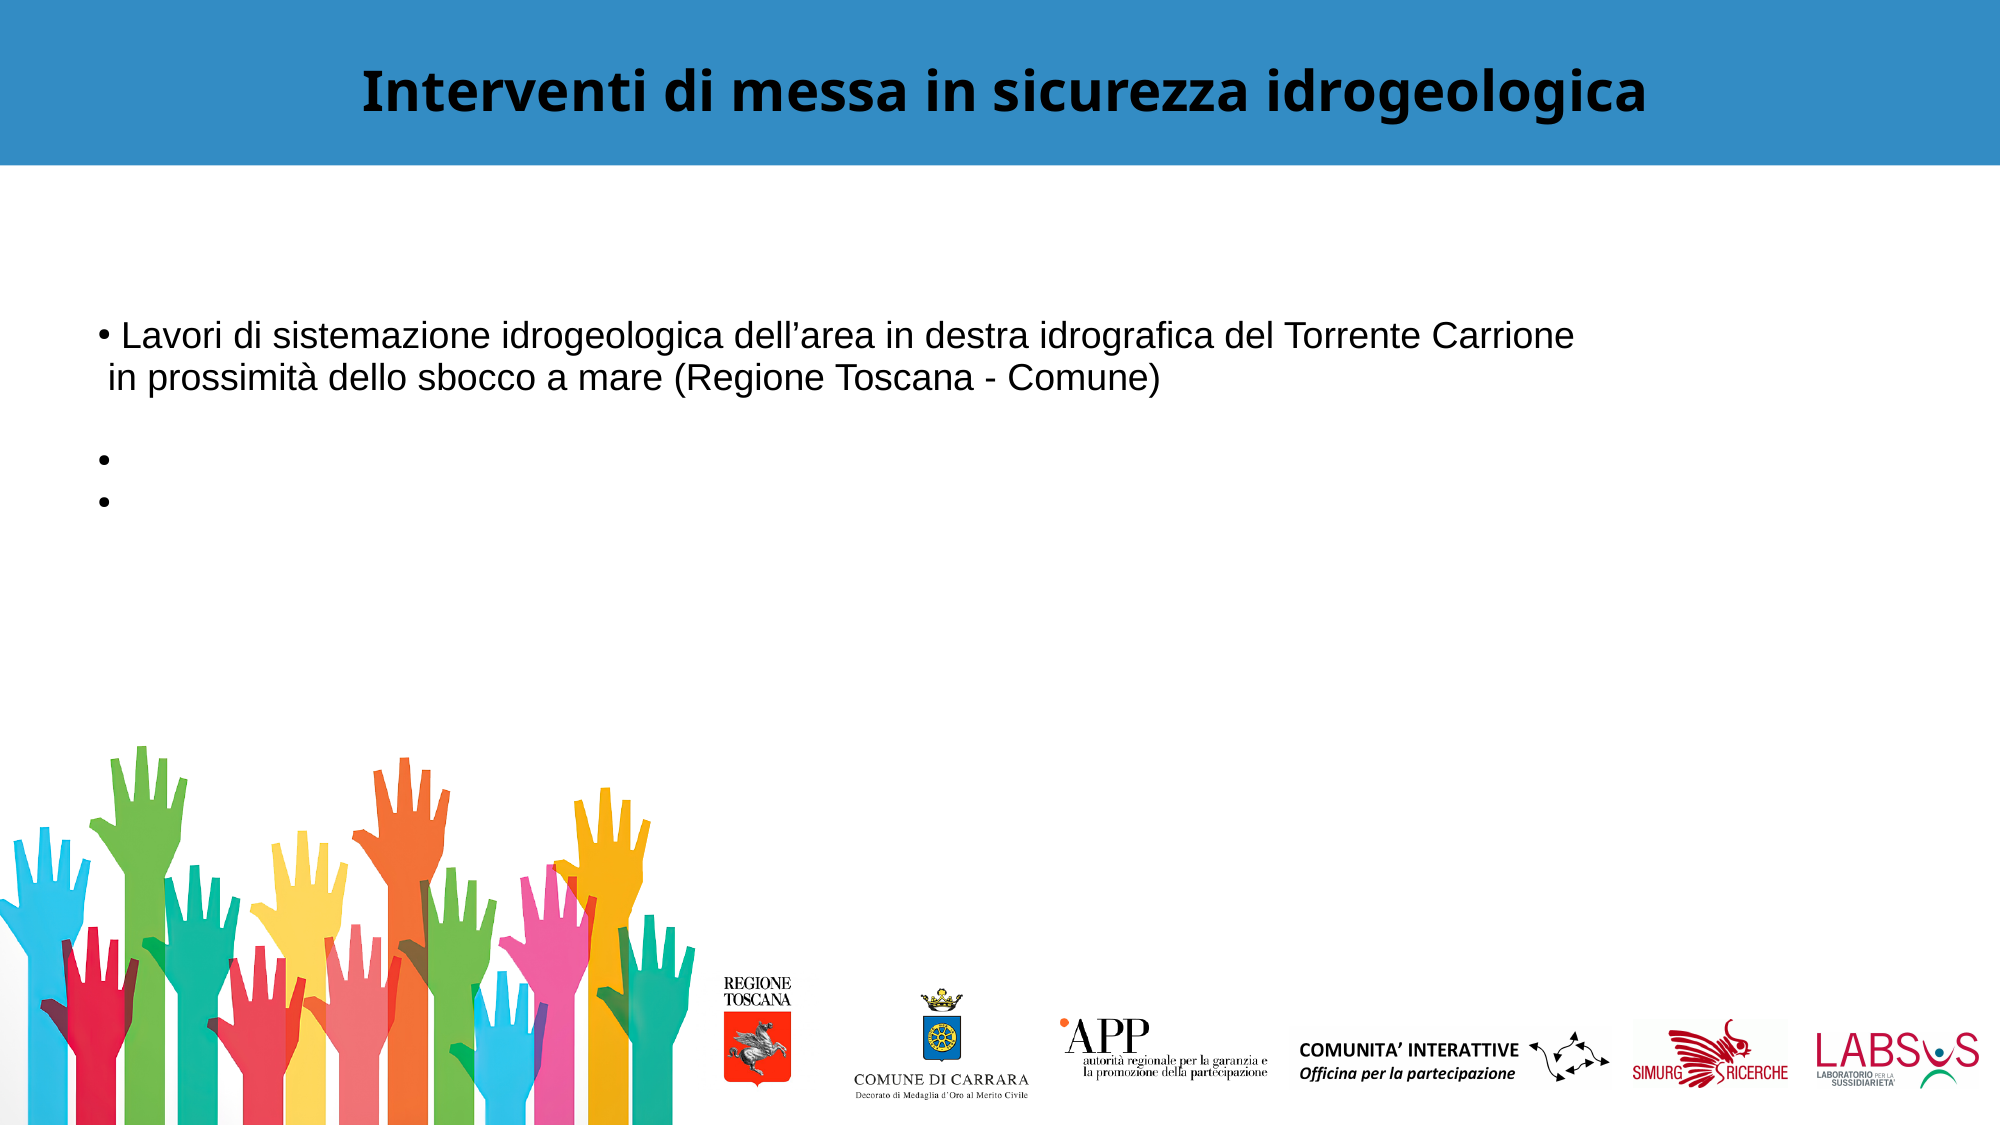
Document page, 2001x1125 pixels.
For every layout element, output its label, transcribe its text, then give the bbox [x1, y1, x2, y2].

text_box [0, 0, 11, 166]
text_box Lavori di sistemazione idrogeologica dell’area in destra idrografica del Torrente Carrione in prossimità dello sbocco a mare (Regione Toscana - Comune) [82, 307, 1606, 540]
picture [1633, 1019, 1788, 1088]
picture [1817, 1032, 1979, 1089]
picture [0, 725, 1612, 1125]
title Interventi di messa in sicurezza idrogeologica [11, 0, 2000, 213]
text_box [631, 792, 1056, 949]
